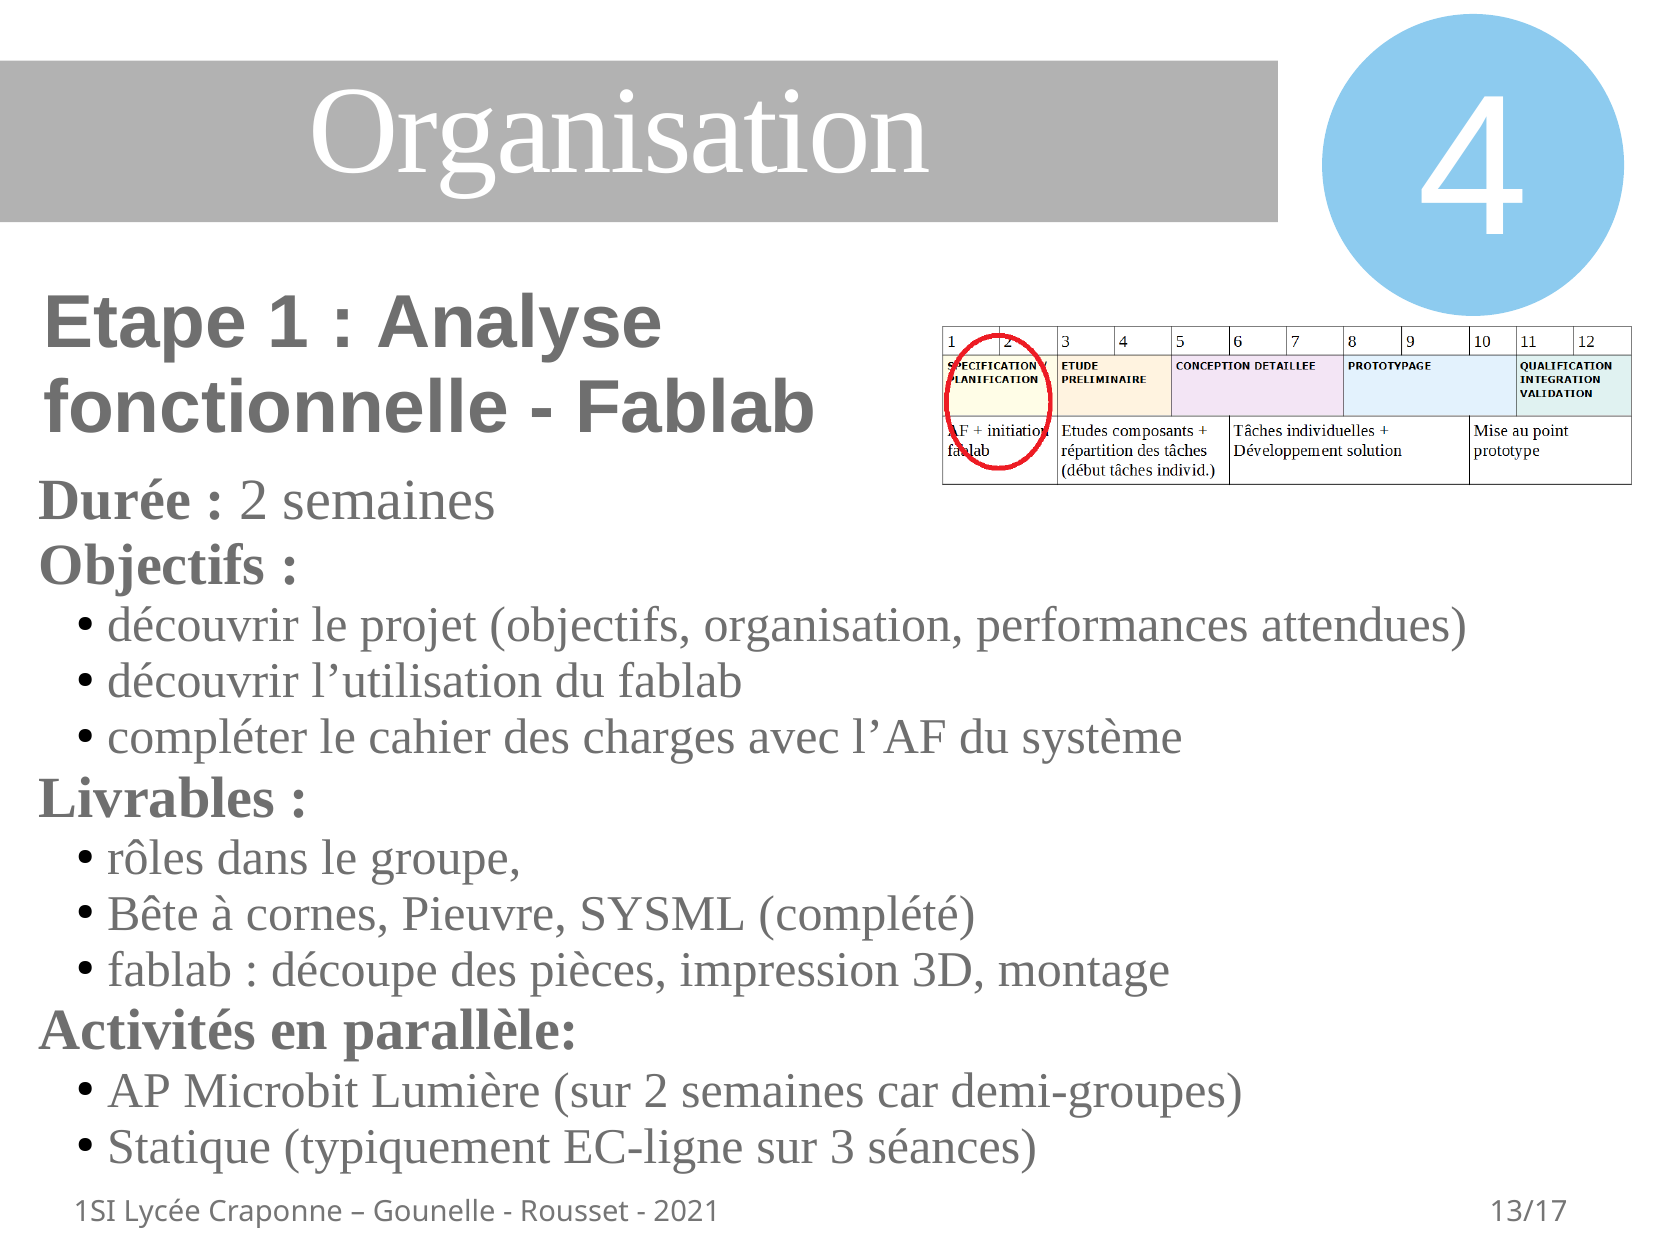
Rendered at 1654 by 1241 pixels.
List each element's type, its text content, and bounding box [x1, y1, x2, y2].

text_box Organisation [0, 60, 1278, 223]
text_box 4 [1322, 13, 1625, 316]
text_box Etape 1 : Analyse fonctionnelle - Fablab [43, 279, 914, 449]
picture [936, 320, 1638, 490]
text_box Durée : 2 semaines Objectifs : découvrir le projet (objectifs, organisation, performances attendues) découvrir l’utilisation du fablab compléter le cahier des charges avec l’AF du système Livrables : rôles dans le groupe, Bête à cornes, Pieuvre, SYSML (complété) fablab : découpe des pièces, impression 3D, montage Activités en parallèle: AP Microbit Lumière (sur 2 semaines car demi-groupes) Statique (typiquement EC-ligne sur 3 séances) [39, 467, 1625, 1241]
